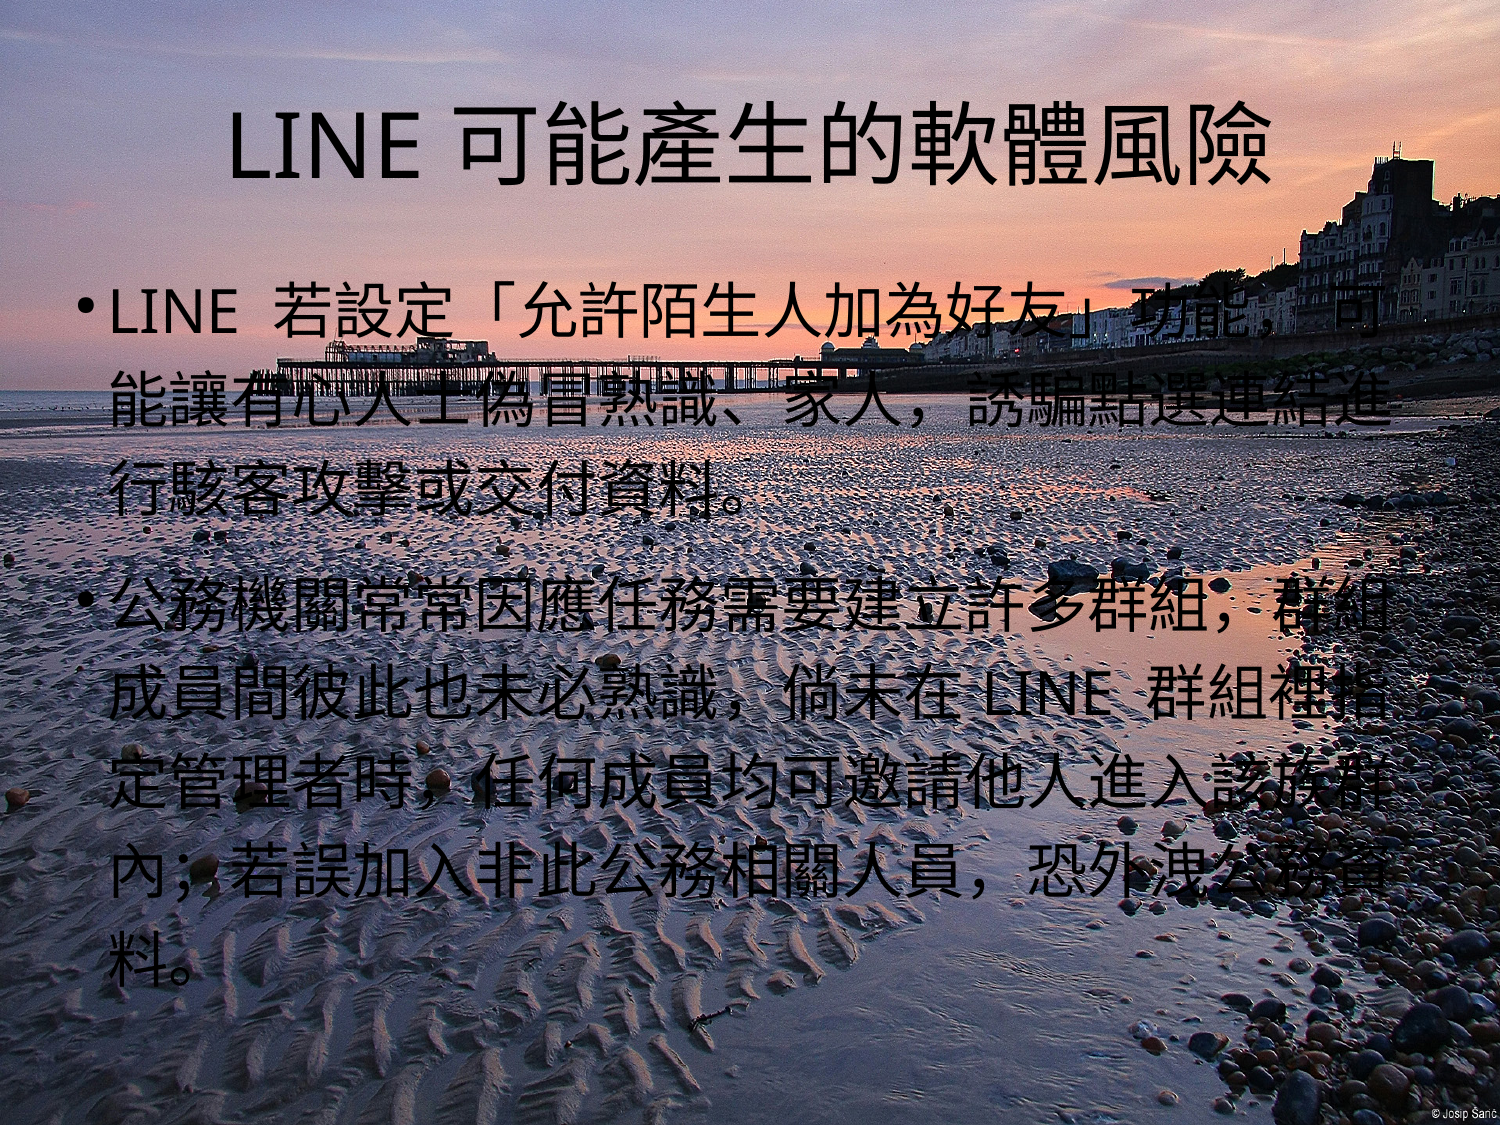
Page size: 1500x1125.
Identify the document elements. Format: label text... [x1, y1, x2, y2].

title LINE可能產生的軟體風險 [75, 45, 1425, 233]
picture [0, 0, 1500, 1125]
list LINE 若設定「允許陌生人加為好友」功能， 可能讓有心人士偽冒熟識、家人，誘騙點選連結進行駭客攻擊或交付資料。 公務機關常常因應任務需要建立許多群組，群組成員間彼此也未必熟識，倘未在LINE 群組裡指定管理者時，任何成員均可邀請他人進入該族群內；若誤加入非此公務相關人員，恐外洩公務資料。 [75, 262, 1425, 1005]
